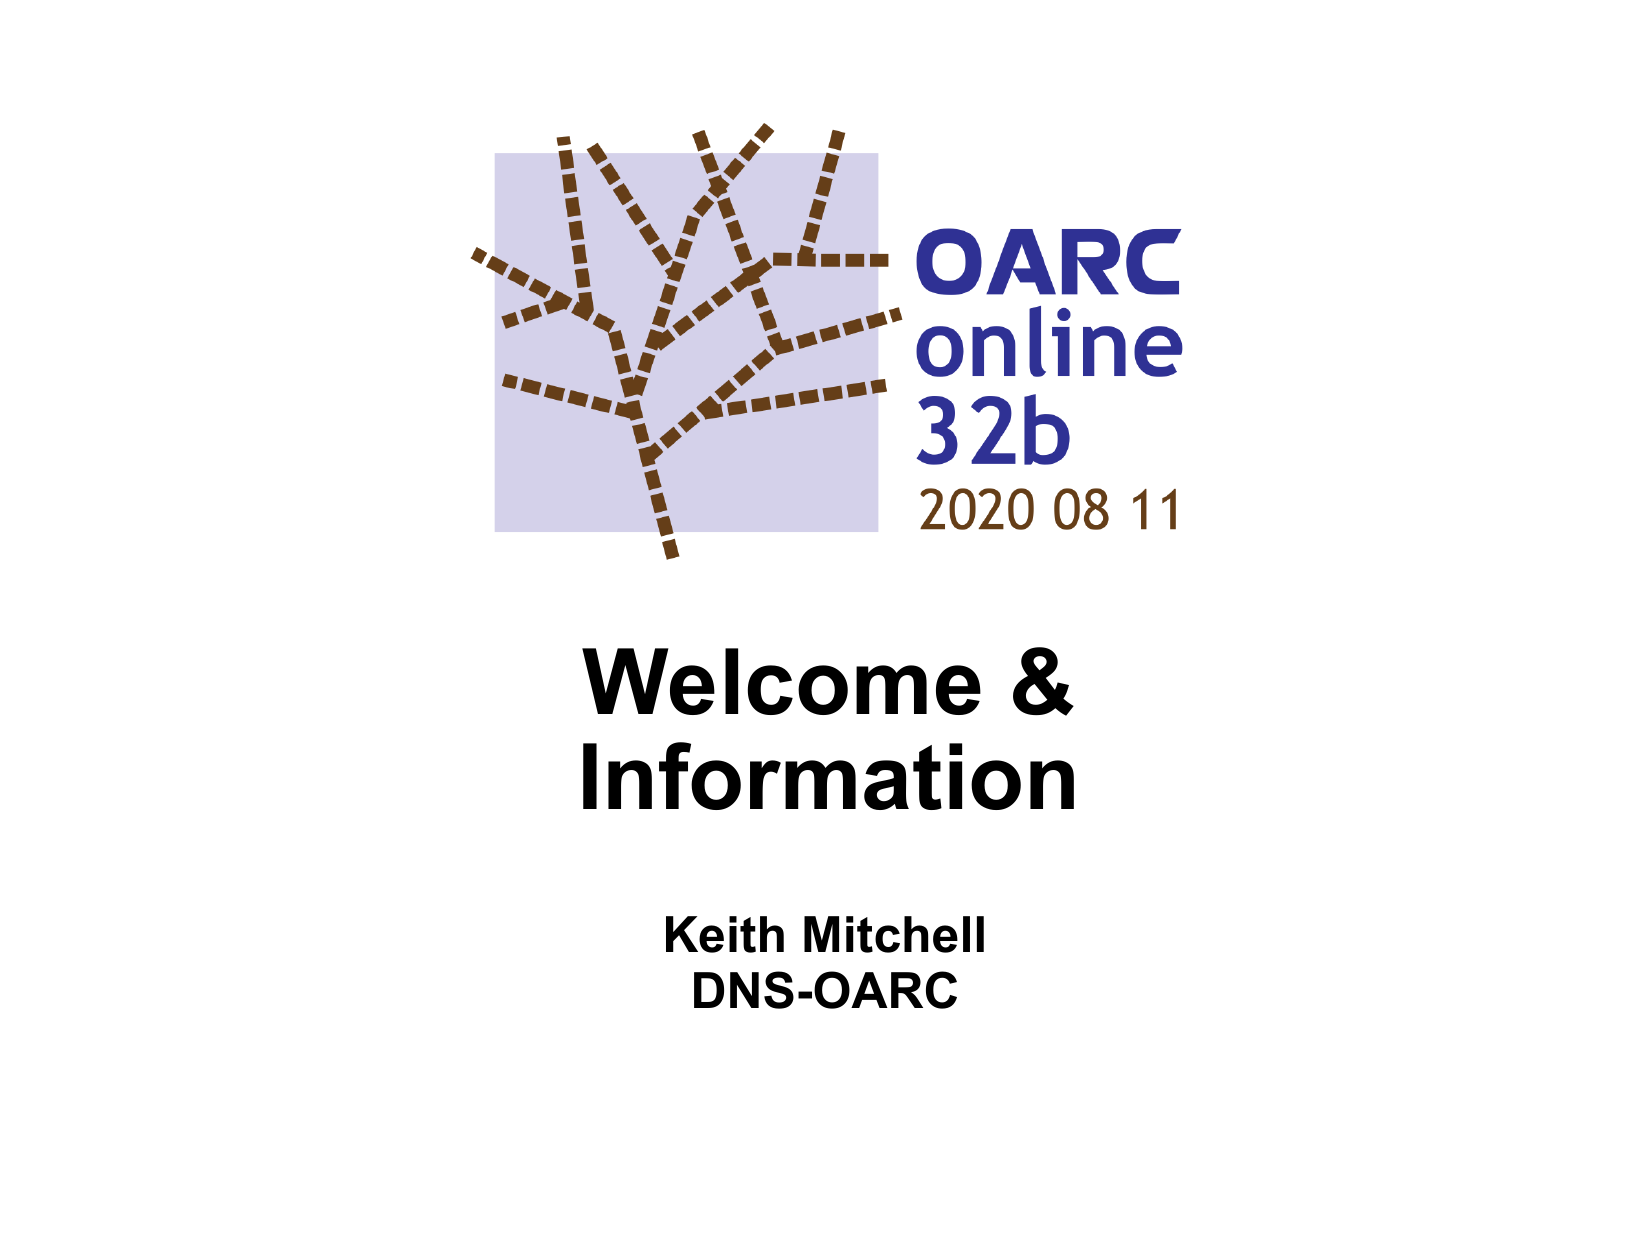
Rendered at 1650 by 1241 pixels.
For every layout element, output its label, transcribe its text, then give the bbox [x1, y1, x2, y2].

text_box Keith Mitchell DNS-OARC [618, 899, 1032, 1027]
text_box Welcome & Information [562, 581, 1097, 837]
picture [450, 101, 1201, 581]
